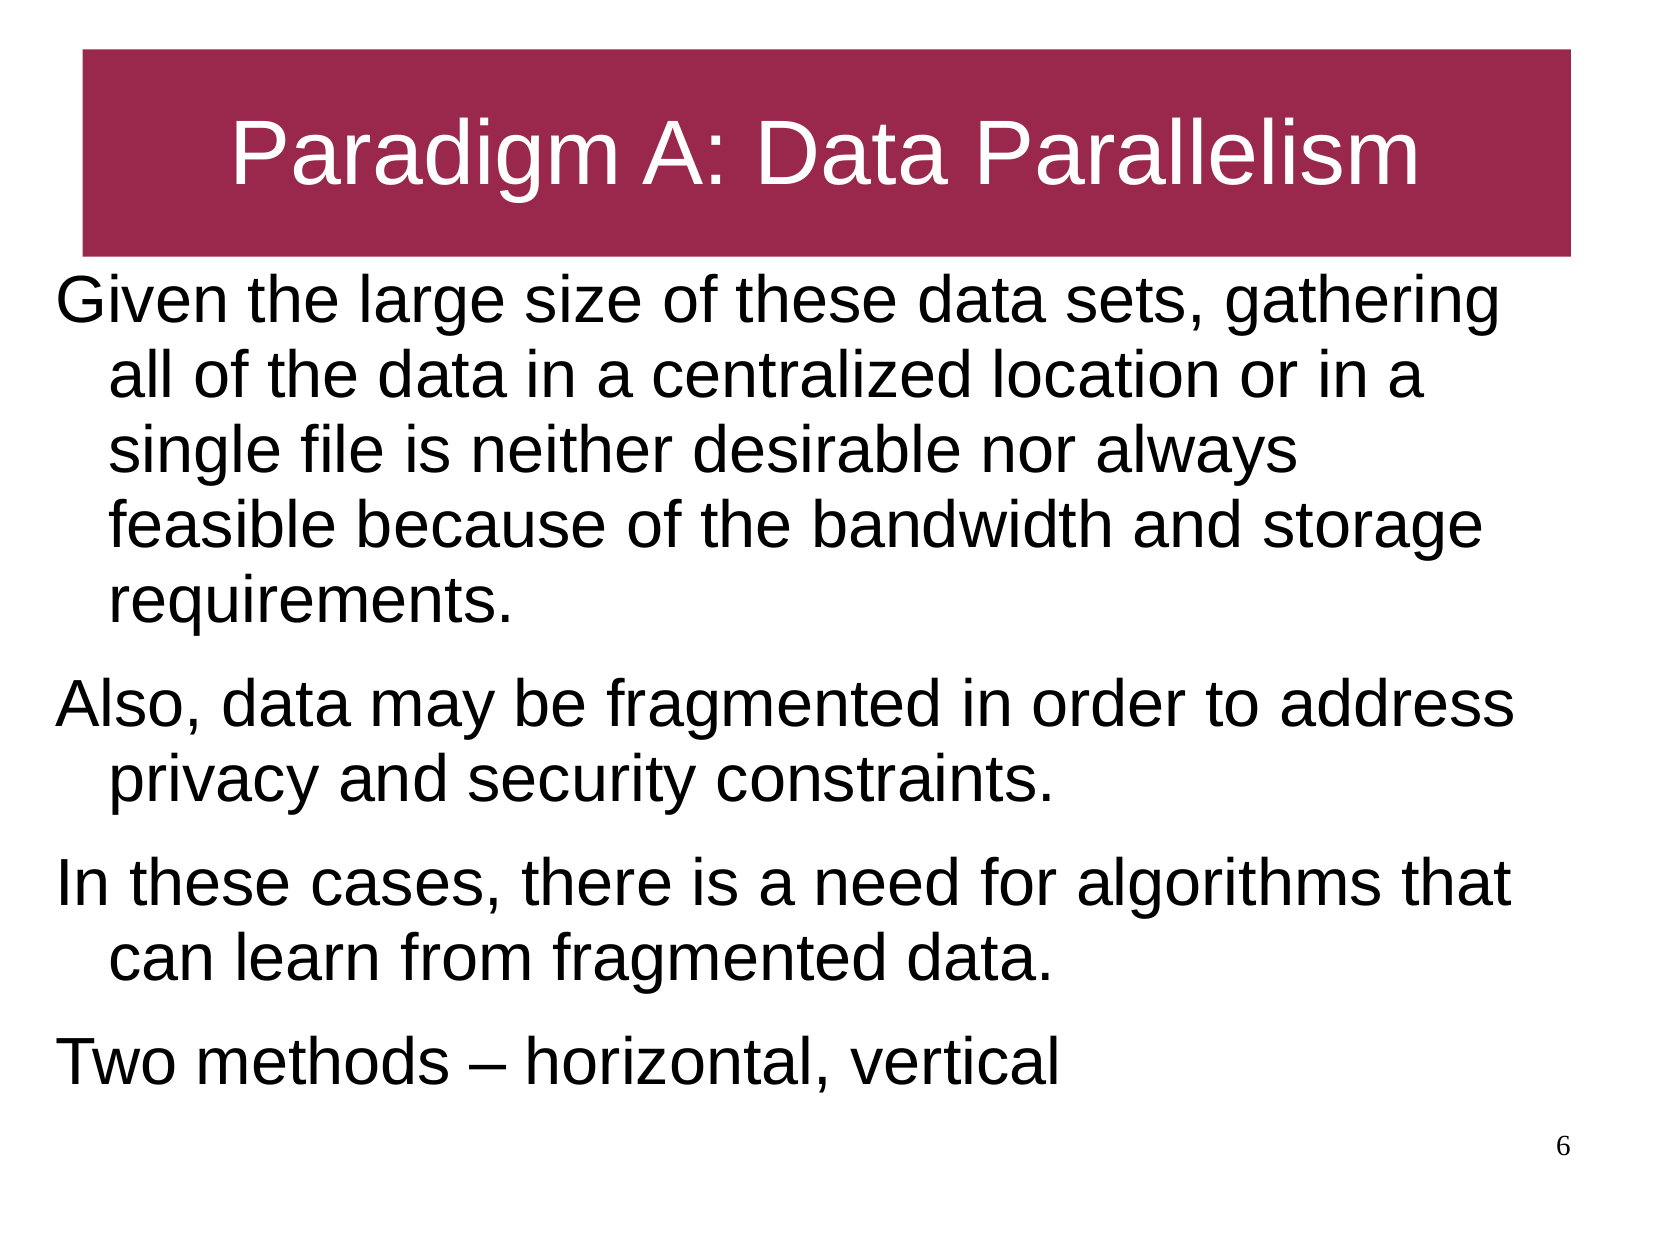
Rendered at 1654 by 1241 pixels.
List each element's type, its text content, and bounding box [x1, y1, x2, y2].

list Given the large size of these data sets, gathering all of the data in a centralized location or in a single file is neither desirable nor always feasible because of the bandwidth and storage requirements. Also, data may be fragmented in order to address privacy and security constraints. In these cases, there is a need for algorithms that can learn from fragmented data. Two methods – horizontal, vertical [37, 262, 1526, 1099]
title Paradigm A: Data Parallelism [82, 49, 1571, 257]
